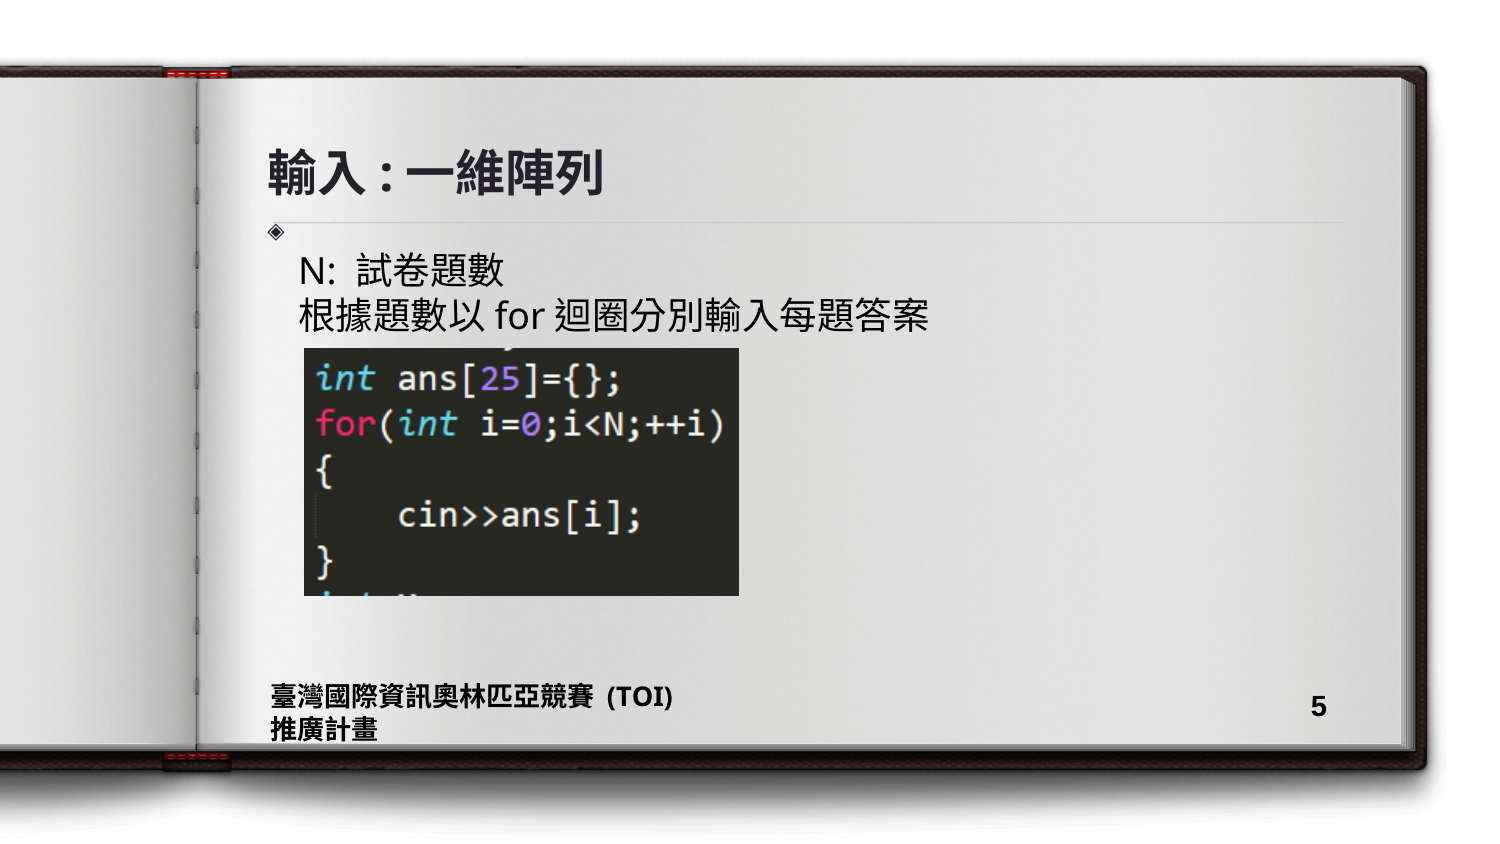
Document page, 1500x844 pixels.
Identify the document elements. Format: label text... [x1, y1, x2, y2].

text_box 輸入:一維陣列 [252, 126, 746, 216]
text_box 5 [1295, 672, 1386, 737]
text_box N: 試卷題數 根據題數以for迴圈分別輸入每題答案 [283, 240, 1323, 612]
picture [304, 348, 739, 596]
